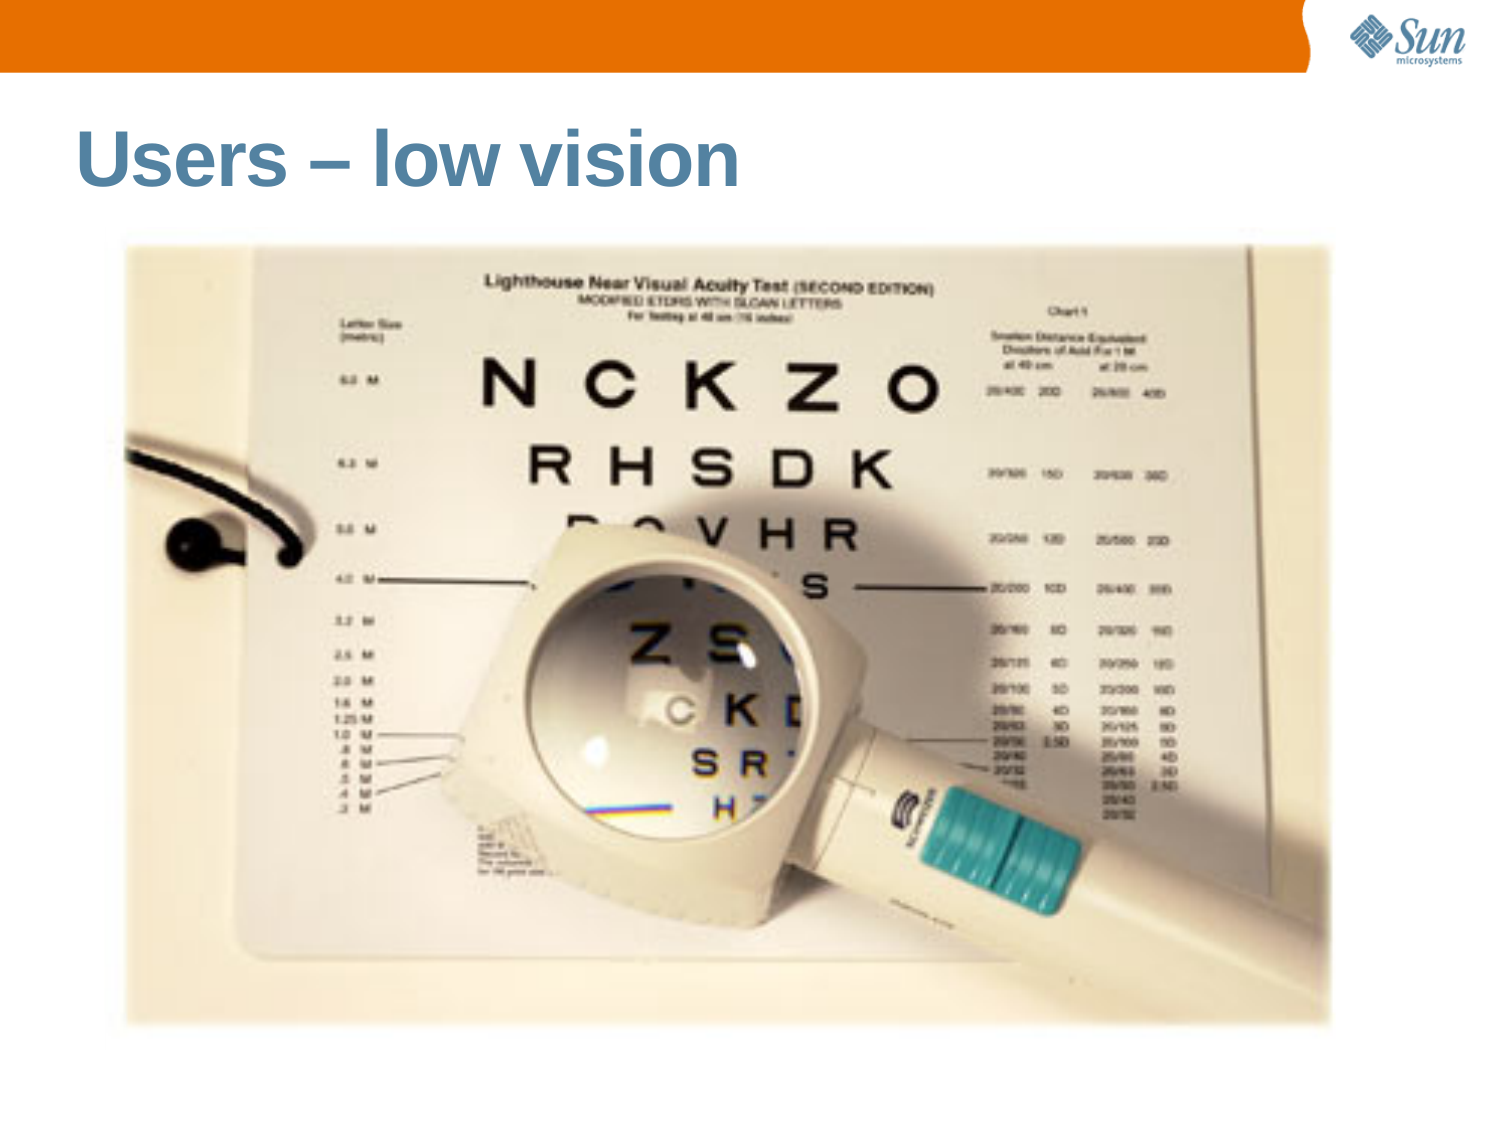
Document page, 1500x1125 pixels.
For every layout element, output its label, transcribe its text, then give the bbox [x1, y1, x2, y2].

picture [104, 227, 1351, 1051]
picture [0, 0, 1500, 75]
title Users – low vision [75, 122, 1438, 228]
